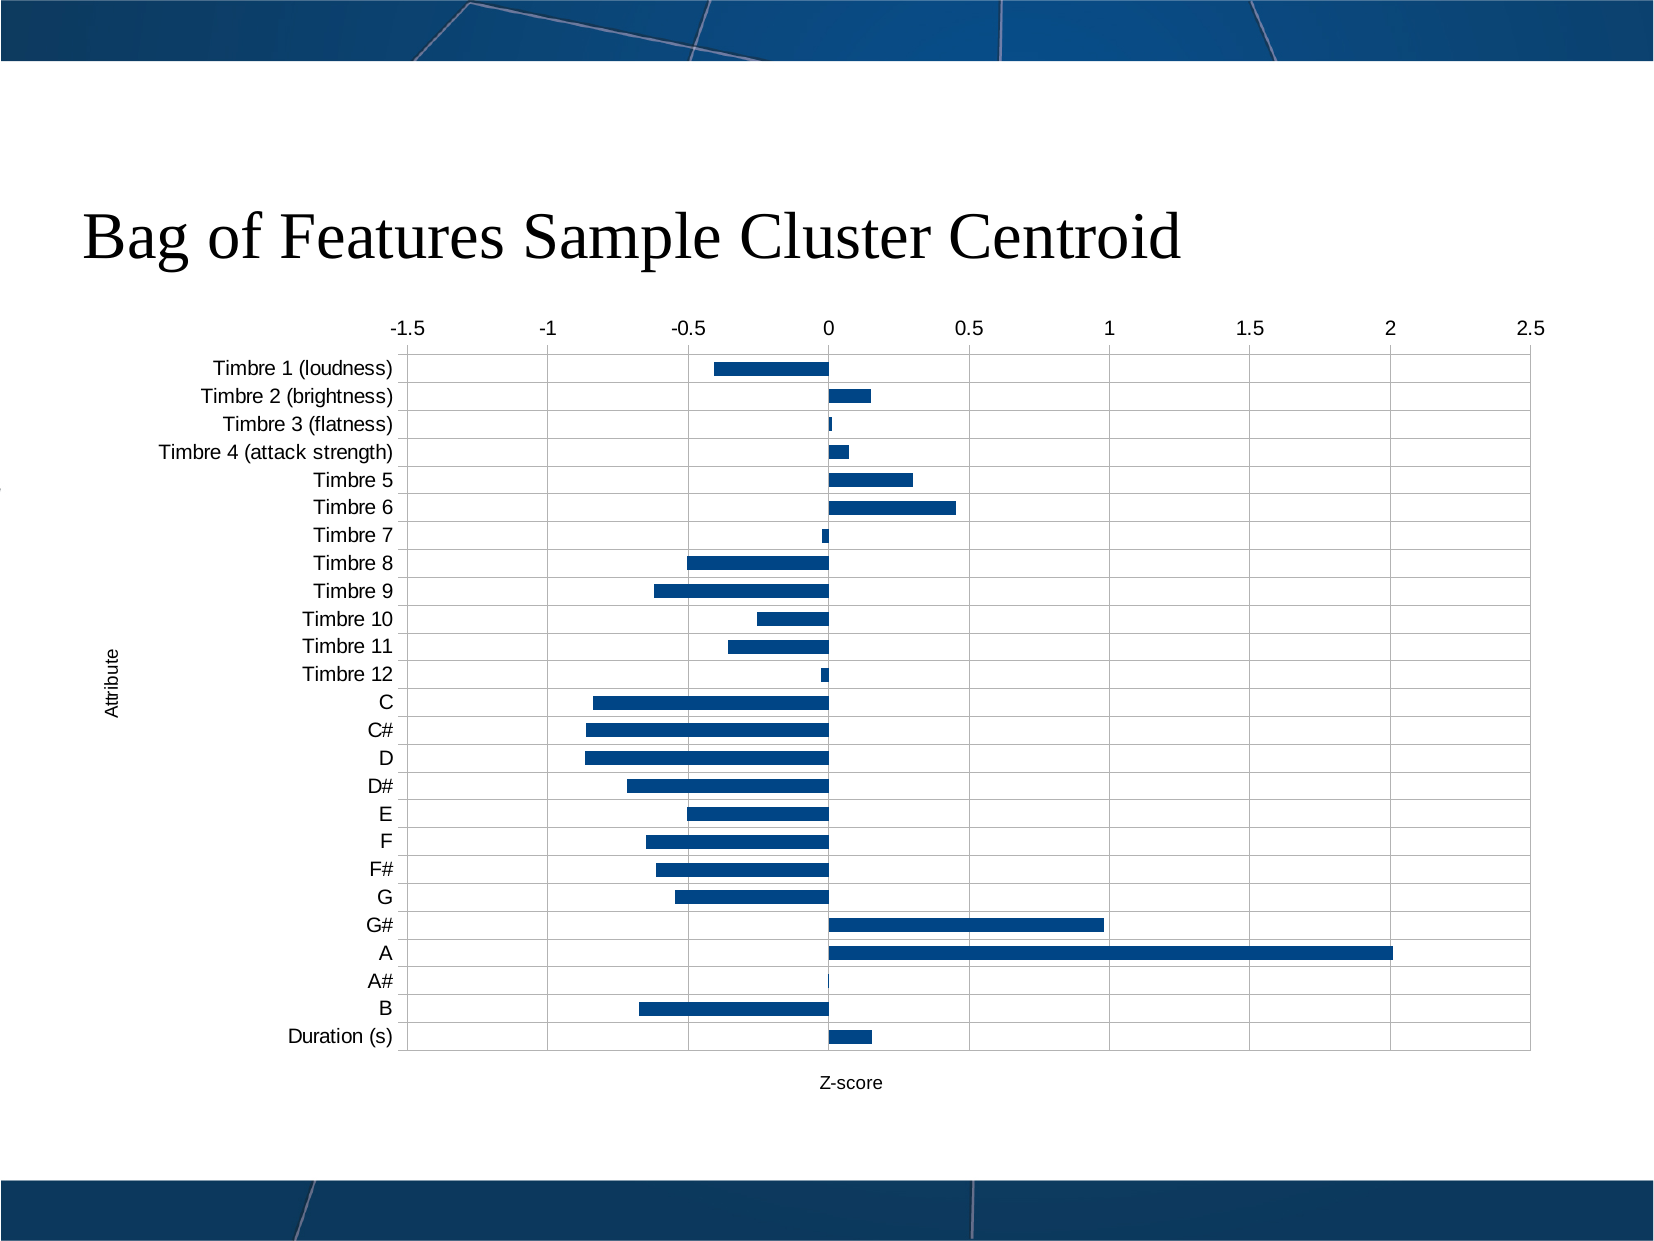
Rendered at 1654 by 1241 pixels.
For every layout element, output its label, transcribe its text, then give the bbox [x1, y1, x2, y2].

chart [68, 300, 1576, 1126]
picture [0, 0, 1654, 1241]
title Bag of Features Sample Cluster Centroid [82, 132, 1571, 300]
